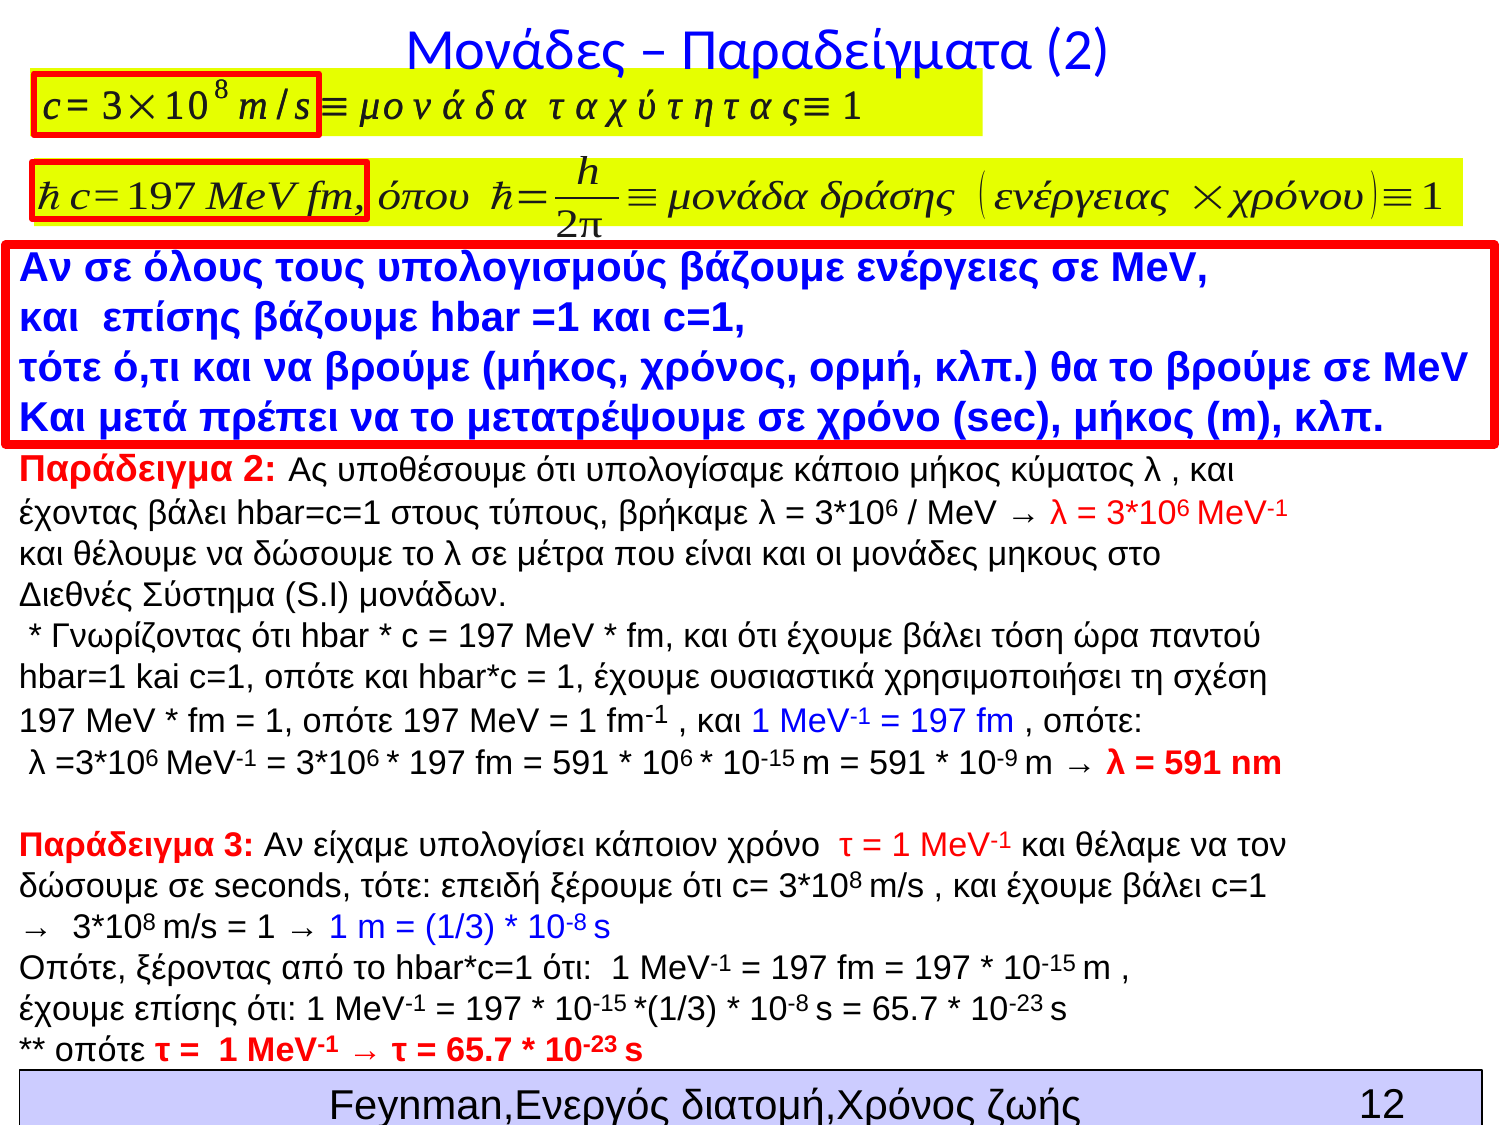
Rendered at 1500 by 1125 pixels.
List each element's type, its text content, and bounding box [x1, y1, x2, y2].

chart [30, 73, 892, 139]
chart [25, 146, 1459, 232]
title Μονάδες – Παραδείγματα (2) [26, 0, 1490, 92]
text_box Αν σε όλους τους υπολογισμούς βάζουμε ενέργειες σε MeV, και επίσης βάζουμε hbar =1 και c=1, τότε ό,τι και να βρούμε (μήκος, χρόνος, ορμή, κλπ.) θα το βρούμε σε MeV Και μετά πρέπει να το μετατρέψουμε σε χρόνο (sec), μήκος (m), κλπ. Παράδειγμα 2: Ας υποθέσουμε ότι υπολογίσαμε κάποιο μήκος κύματος λ , και έχοντας βάλει hbar=c=1 στους τύπους, βρήκαμε λ = 3*106 / ΜeV → λ = 3*106 MeV-1 και θέλουμε να δώσουμε το λ σε μέτρα που είναι και οι μονάδες μηκους στο Διεθνές Σύστημα (S.I) μονάδων. * Γνωρίζοντας ότι hbar * c = 197 MeV * fm, και ότι έχουμε βάλει τόση ώρα παντού hbar=1 kai c=1, οπότε και hbar*c = 1, έχουμε ουσιαστικά χρησιμοποιήσει τη σχέση 197 MeV * fm = 1, οπότε 197 ΜeV = 1 fm-1 , και 1 MeV-1 = 197 fm , οπότε: λ =3*106 MeV-1 = 3*106 * 197 fm = 591 * 106 * 10-15 m = 591 * 10-9 m → λ = 591 nm Παράδειγμα 3: Aν είχαμε υπολογίσει κάποιoν χρόνο τ = 1 MeV-1 και θέλαμε να τον δώσουμε σε seconds, τότε: επειδή ξέρουμε ότι c= 3*108 m/s , και έχουμε βάλει c=1 → 3*108 m/s = 1 → 1 m = (1/3) * 10-8 s Οπότε, ξέροντας από το hbar*c=1 ότι: 1 MeV-1 = 197 fm = 197 * 10-15 m , έχουμε επίσης ότι: 1 MeV-1 = 197 * 10-15 *(1/3) * 10-8 s = 65.7 * 10-23 s ** οπότε τ = 1 MeV-1 → τ = 65.7 * 10-23 s [10, 249, 1490, 440]
text_box [1459, 158, 1463, 227]
text_box Αν σε όλους τους υπολογισμούς βάζουμε ενέργειες σε MeV, και επίσης βάζουμε hbar =1 και c=1, τότε ό,τι και να βρούμε (μήκος, χρόνος, ορμή, κλπ.) θα το βρούμε σε MeV Και μετά πρέπει να το μετατρέψουμε σε χρόνο (sec), μήκος (m), κλπ. Παράδειγμα 2: Ας υποθέσουμε ότι υπολογίσαμε κάποιο μήκος κύματος λ , και έχοντας βάλει hbar=c=1 στους τύπους, βρήκαμε λ = 3*106 / ΜeV → λ = 3*106 MeV-1 και θέλουμε να δώσουμε το λ σε μέτρα που είναι και οι μονάδες μηκους στο Διεθνές Σύστημα (S.I) μονάδων. * Γνωρίζοντας ότι hbar * c = 197 MeV * fm, και ότι έχουμε βάλει τόση ώρα παντού hbar=1 kai c=1, οπότε και hbar*c = 1, έχουμε ουσιαστικά χρησιμοποιήσει τη σχέση 197 MeV * fm = 1, οπότε 197 ΜeV = 1 fm-1 , και 1 MeV-1 = 197 fm , οπότε: λ =3*106 MeV-1 = 3*106 * 197 fm = 591 * 106 * 10-15 m = 591 * 10-9 m → λ = 591 nm Παράδειγμα 3: Aν είχαμε υπολογίσει κάποιoν χρόνο τ = 1 MeV-1 και θέλαμε να τον δώσουμε σε seconds, τότε: επειδή ξέρουμε ότι c= 3*108 m/s , και έχουμε βάλει c=1 → 3*108 m/s = 1 → 1 m = (1/3) * 10-8 s Οπότε, ξέροντας από το hbar*c=1 ότι: 1 MeV-1 = 197 fm = 197 * 10-15 m , έχουμε επίσης ότι: 1 MeV-1 = 197 * 10-15 *(1/3) * 10-8 s = 65.7 * 10-23 s ** οπότε τ = 1 MeV-1 → τ = 65.7 * 10-23 s [4, 232, 1500, 1076]
text_box [892, 92, 983, 137]
